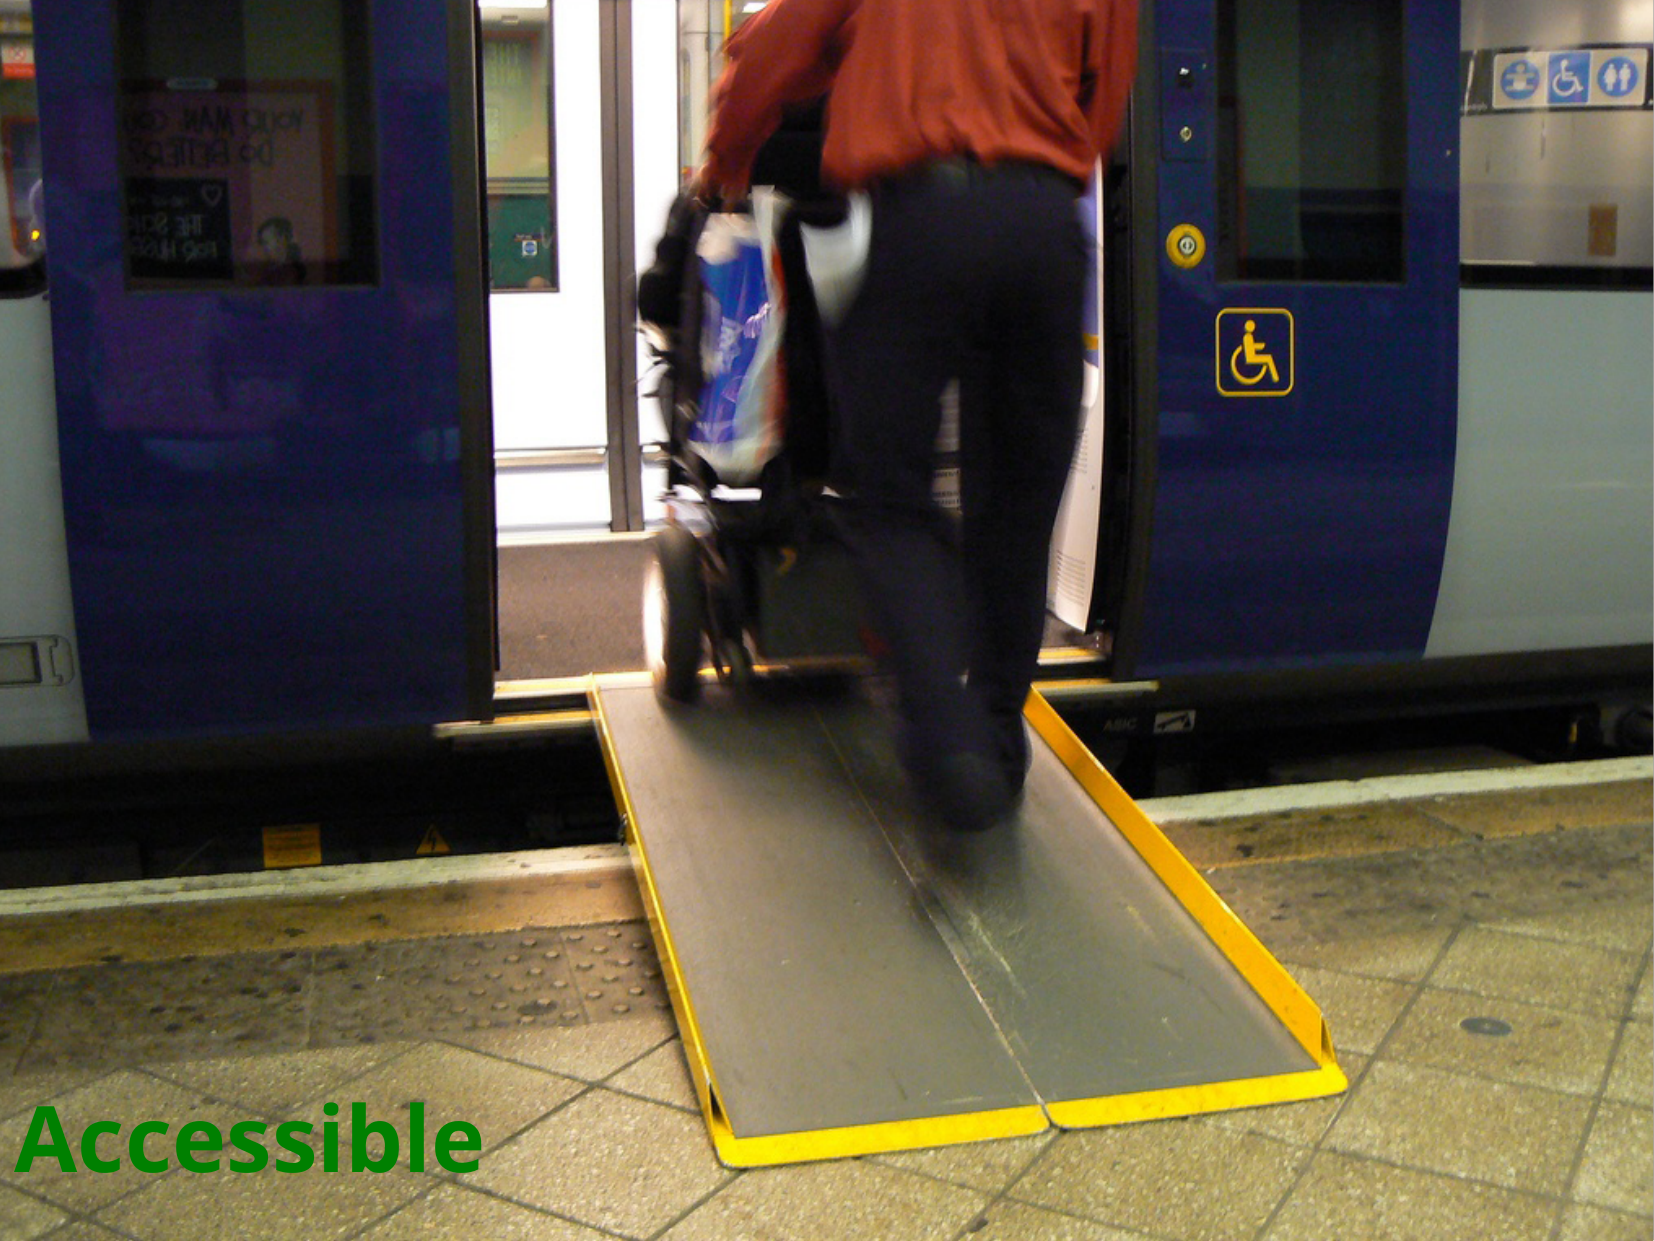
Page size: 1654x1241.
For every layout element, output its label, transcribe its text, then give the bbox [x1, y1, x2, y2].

picture [0, 0, 1654, 1241]
title Accessible [0, 1033, 1489, 1241]
